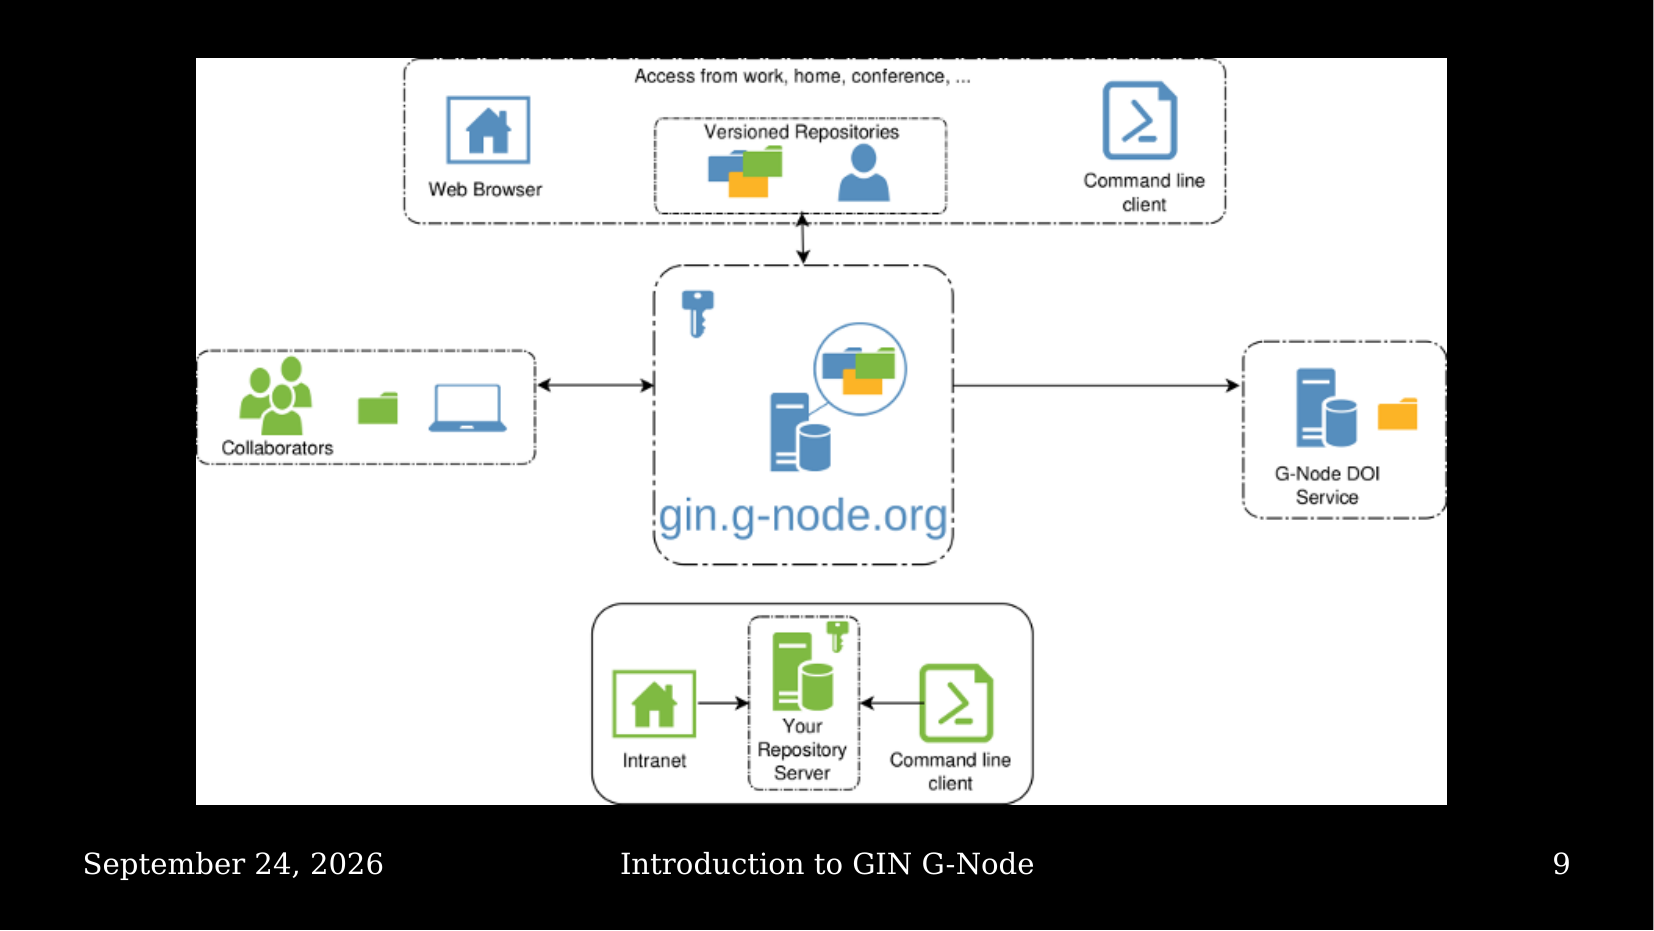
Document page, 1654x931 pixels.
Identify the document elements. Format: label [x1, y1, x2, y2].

picture [196, 58, 1447, 805]
